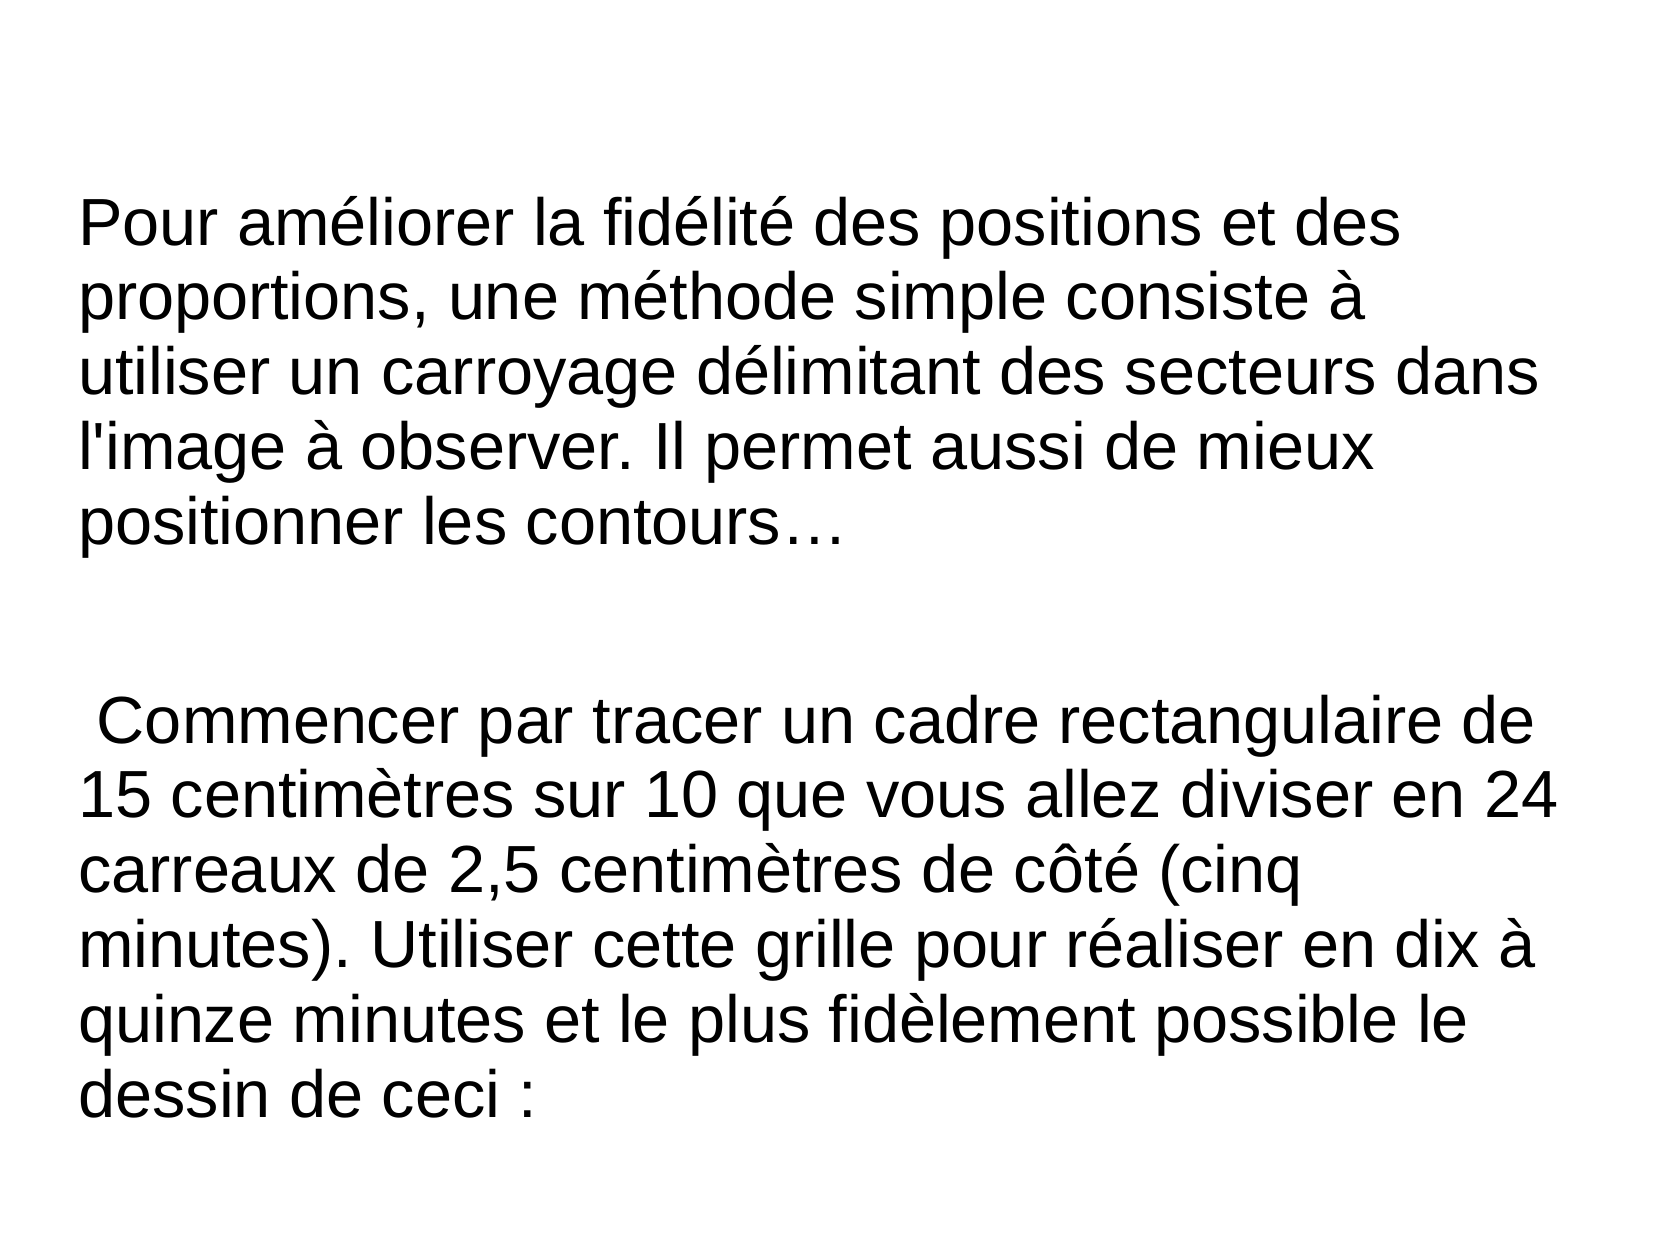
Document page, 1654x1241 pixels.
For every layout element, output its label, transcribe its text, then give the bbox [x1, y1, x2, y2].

text_box Pour améliorer la fidélité des positions et des proportions, une méthode simple consiste à utiliser un carroyage délimitant des secteurs dans l'image à observer. Il permet aussi de mieux positionner les contours… Commencer par tracer un cadre rectangulaire de 15 centimètres sur 10 que vous allez diviser en 24 carreaux de 2,5 centimètres de côté (cinq minutes). Utiliser cette grille pour réaliser en dix à quinze minutes et le plus fidèlement possible le dessin de ceci : [63, 177, 1583, 1139]
